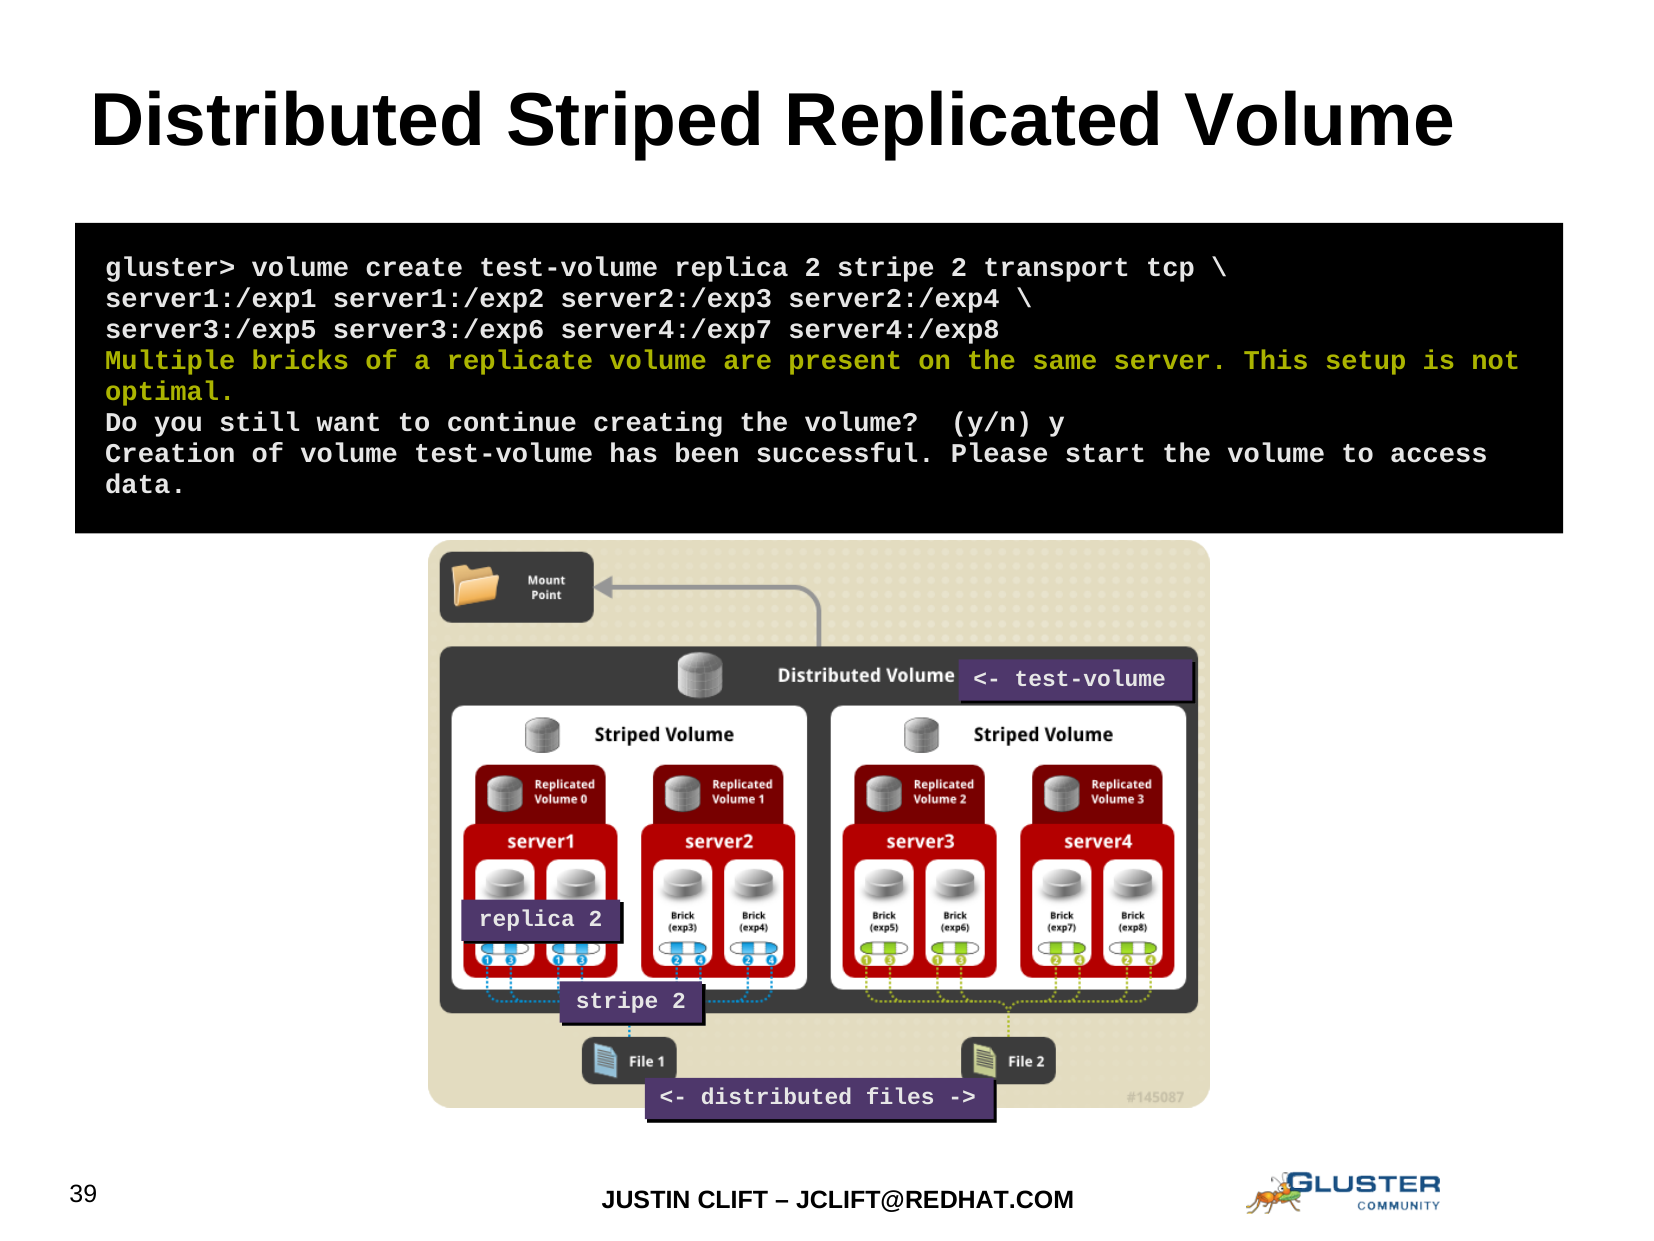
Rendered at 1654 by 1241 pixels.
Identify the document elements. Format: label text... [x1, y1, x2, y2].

picture [428, 540, 1210, 1108]
title Distributed Striped Replicated Volume [90, 15, 1579, 223]
text_box stripe 2 [559, 981, 702, 1023]
picture [1246, 1170, 1440, 1215]
text_box <- distributed files -> [644, 1077, 994, 1119]
list gluster> volume create test-volume replica 2 stripe 2 transport tcp \ server1:/exp1 server1:/exp2 server2:/exp3 server2:/exp4 \ server3:/exp5 server3:/exp6 server4:/exp7 server4:/exp8 Multiple bricks of a replicate volume are present on the same server. This setup is not optimal. Do you still want to continue creating the volume? (y/n) y Creation of volume test-volume has been successful. Please start the volume to access data. [75, 222, 1564, 534]
text_box <- test-volume [958, 659, 1193, 701]
text_box replica 2 [461, 899, 621, 941]
